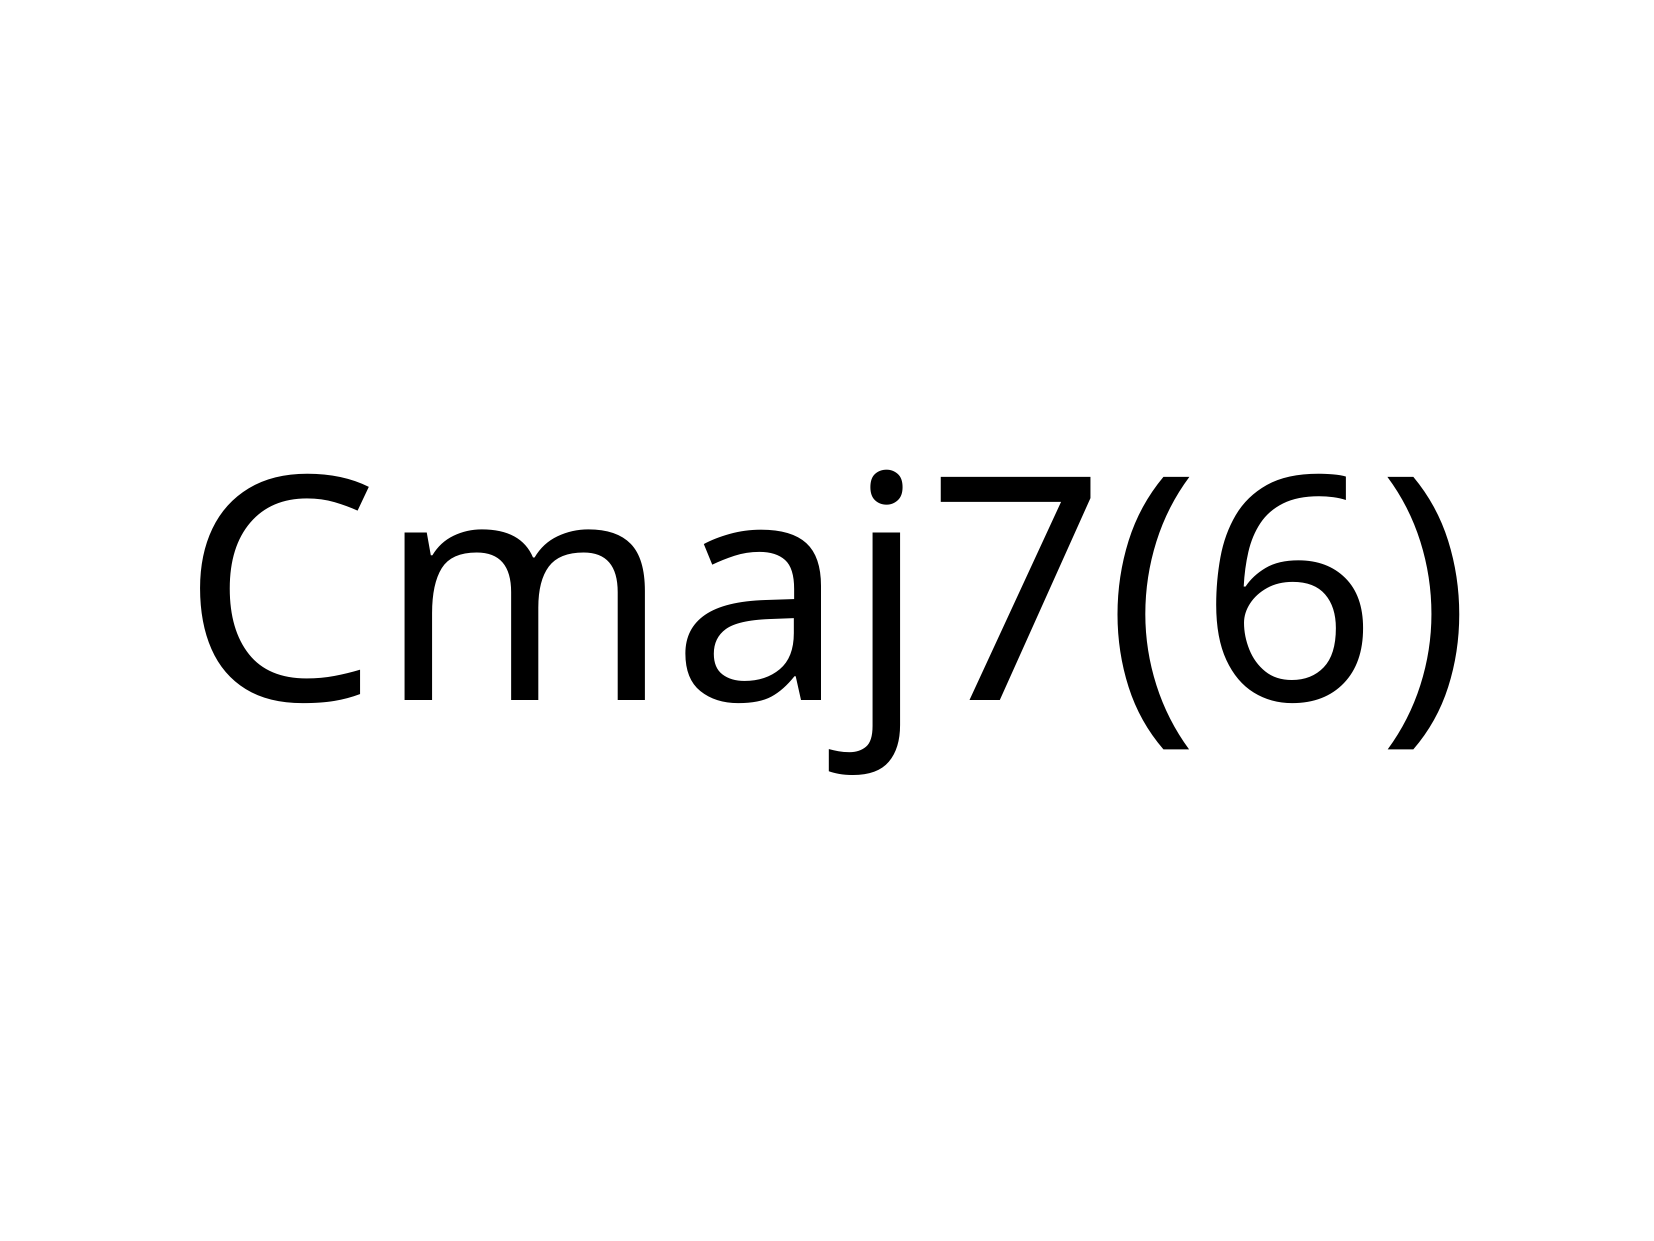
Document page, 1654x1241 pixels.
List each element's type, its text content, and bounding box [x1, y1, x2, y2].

subtitle Cmaj7(6) [82, 49, 1571, 1109]
